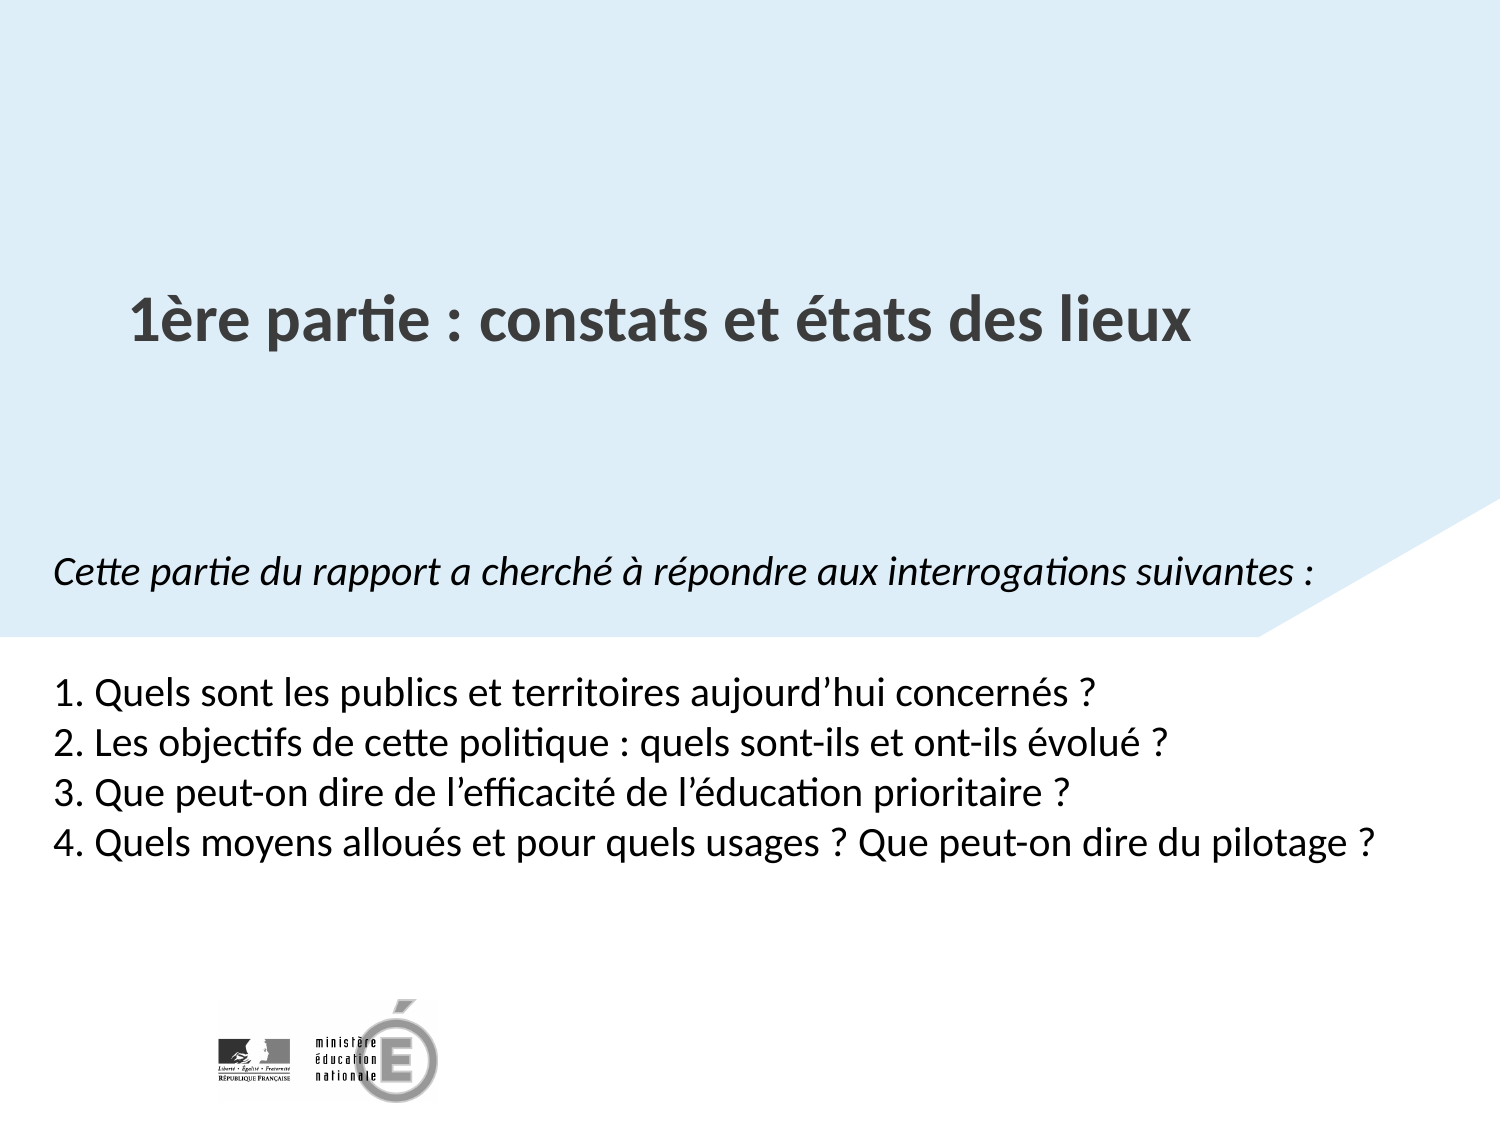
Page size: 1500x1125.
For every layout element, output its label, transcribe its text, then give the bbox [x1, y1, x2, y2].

text_box 1ère partie : constats et états des lieux [112, 267, 1317, 363]
text_box Cette partie du rapport a cherché à répondre aux interrogations suivantes : 1. Quels sont les publics et territoires aujourd’hui concernés ? 2. Les objectifs de cette politique : quels sont-ils et ont-ils évolué ? 3. Que peut-on dire de l’efficacité de l’éducation prioritaire ? 4. Quels moyens alloués et pour quels usages ? Que peut-on dire du pilotage ? [53, 479, 1424, 915]
